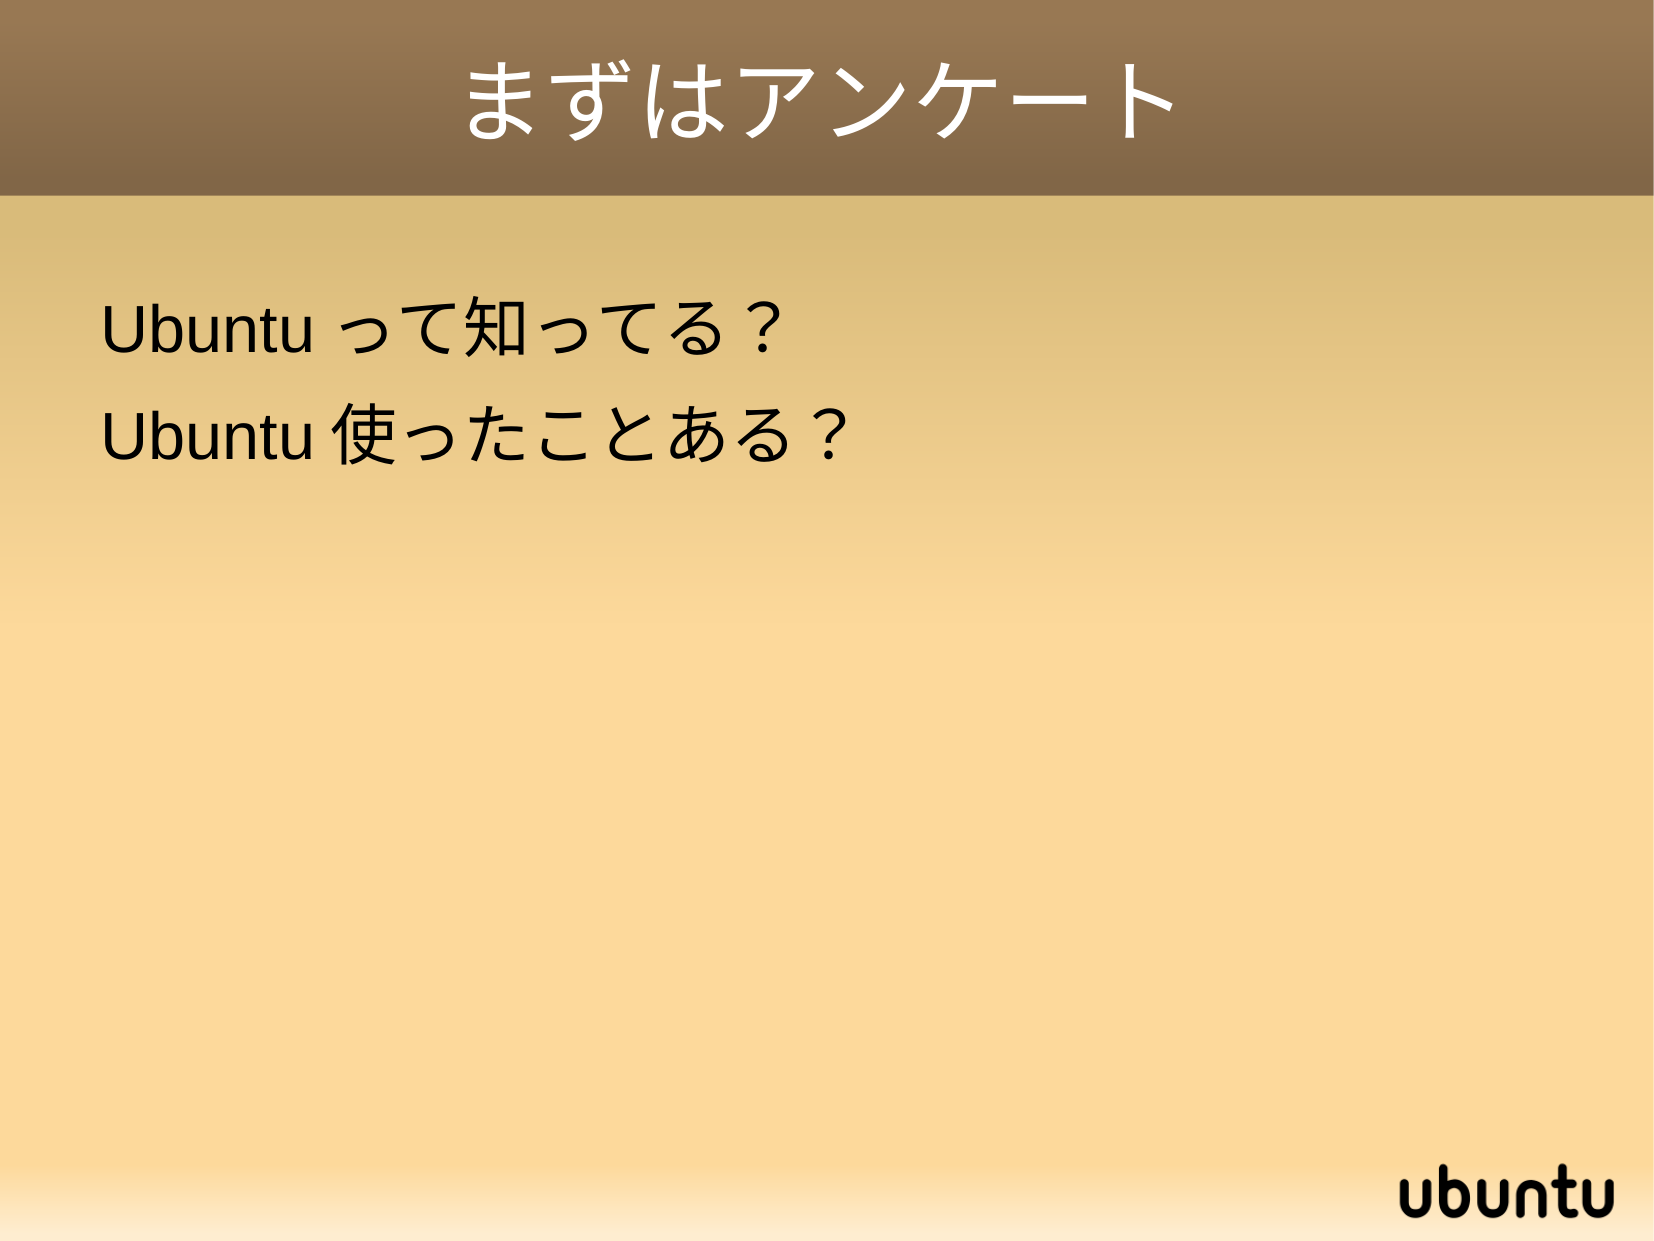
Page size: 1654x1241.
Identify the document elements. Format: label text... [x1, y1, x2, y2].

picture [0, 0, 1654, 1241]
title まずはアンケート [76, 7, 1565, 200]
list Ubuntuって知ってる？ Ubuntu使ったことある？ [82, 290, 1571, 1094]
